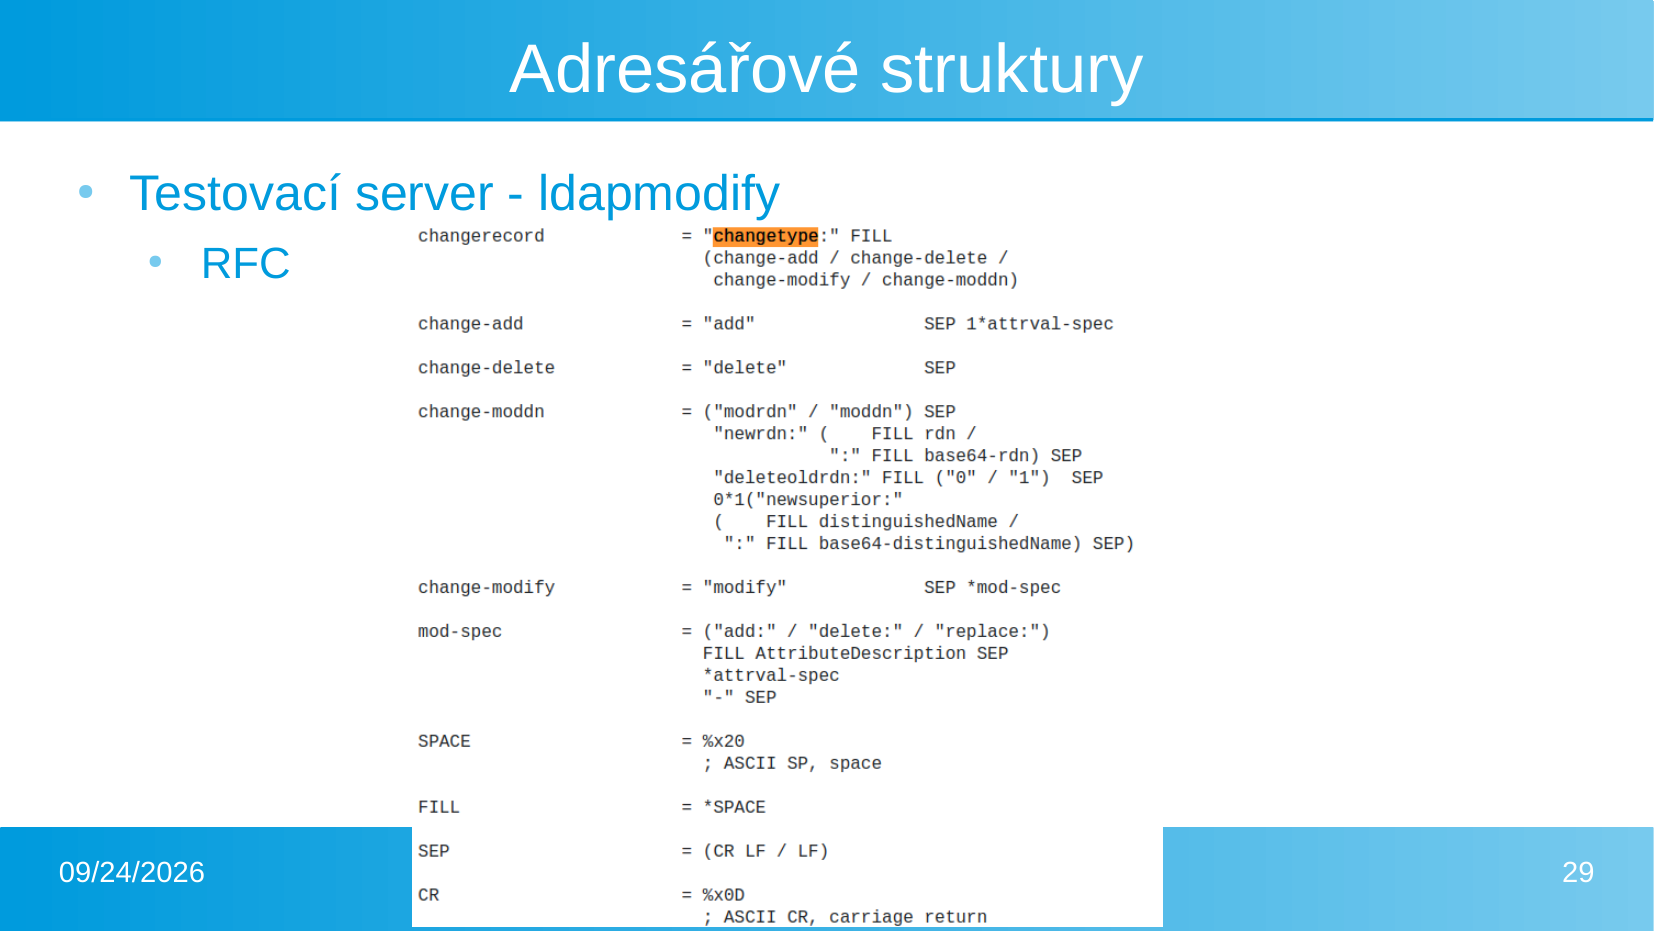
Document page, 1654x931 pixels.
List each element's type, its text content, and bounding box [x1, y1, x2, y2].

title Adresářové struktury [59, 29, 1595, 108]
list Testovací server - ldapmodify RFC [59, 165, 1595, 756]
picture [412, 224, 1163, 927]
